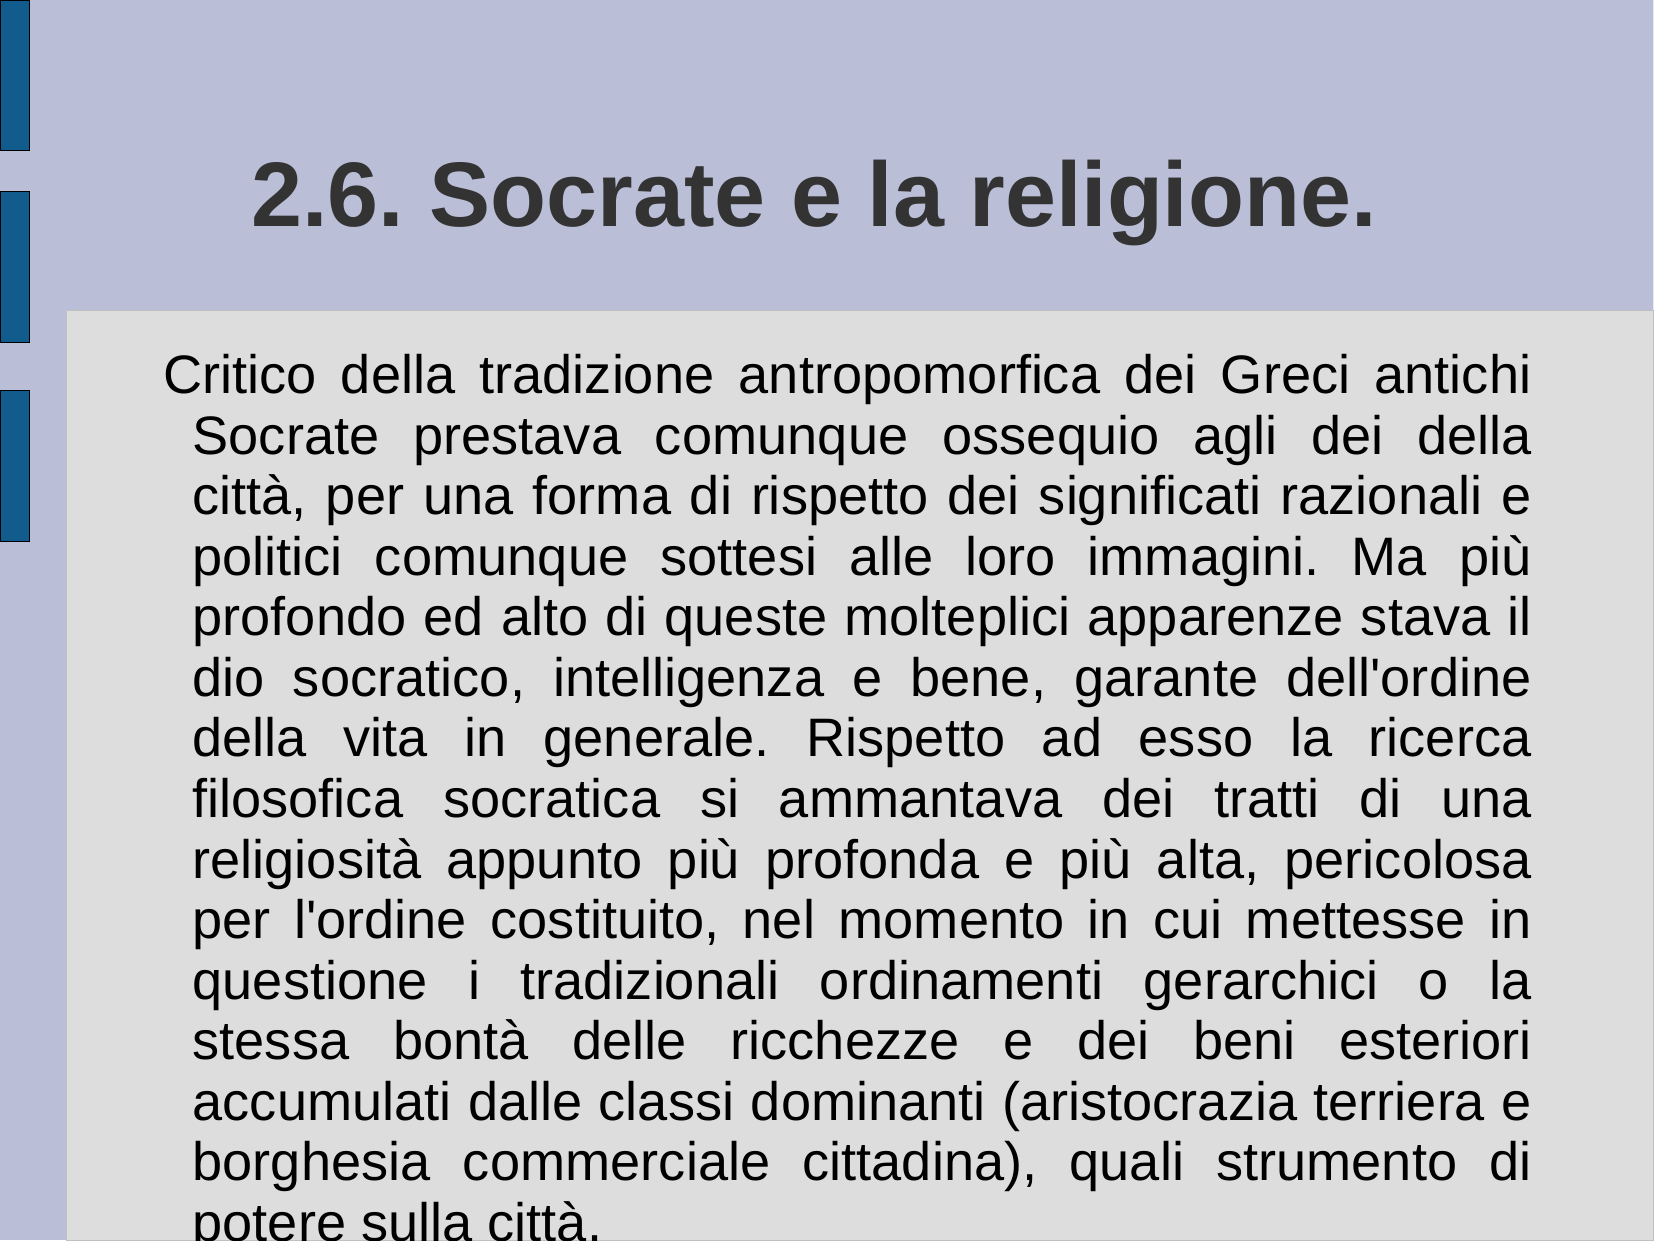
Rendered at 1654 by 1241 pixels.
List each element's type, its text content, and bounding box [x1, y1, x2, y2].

list Critico della tradizione antropomorfica dei Greci antichi Socrate prestava comunque ossequio agli dei della città, per una forma di rispetto dei significati razionali e politici comunque sottesi alle loro immagini. Ma più profondo ed alto di queste molteplici apparenze stava il dio socratico, intelligenza e bene, garante dell'ordine della vita in generale. Rispetto ad esso la ricerca filosofica socratica si ammantava dei tratti di una religiosità appunto più profonda e più alta, pericolosa per l'ordine costituito, nel momento in cui mettesse in questione i tradizionali ordinamenti gerarchici o la stessa bontà delle ricchezze e dei beni esteriori accumulati dalle classi dominanti (aristocrazia terriera e borghesia commerciale cittadina), quali strumento di potere sulla città. [121, 344, 1534, 1193]
title 2.6. Socrate e la religione. [121, 91, 1534, 299]
